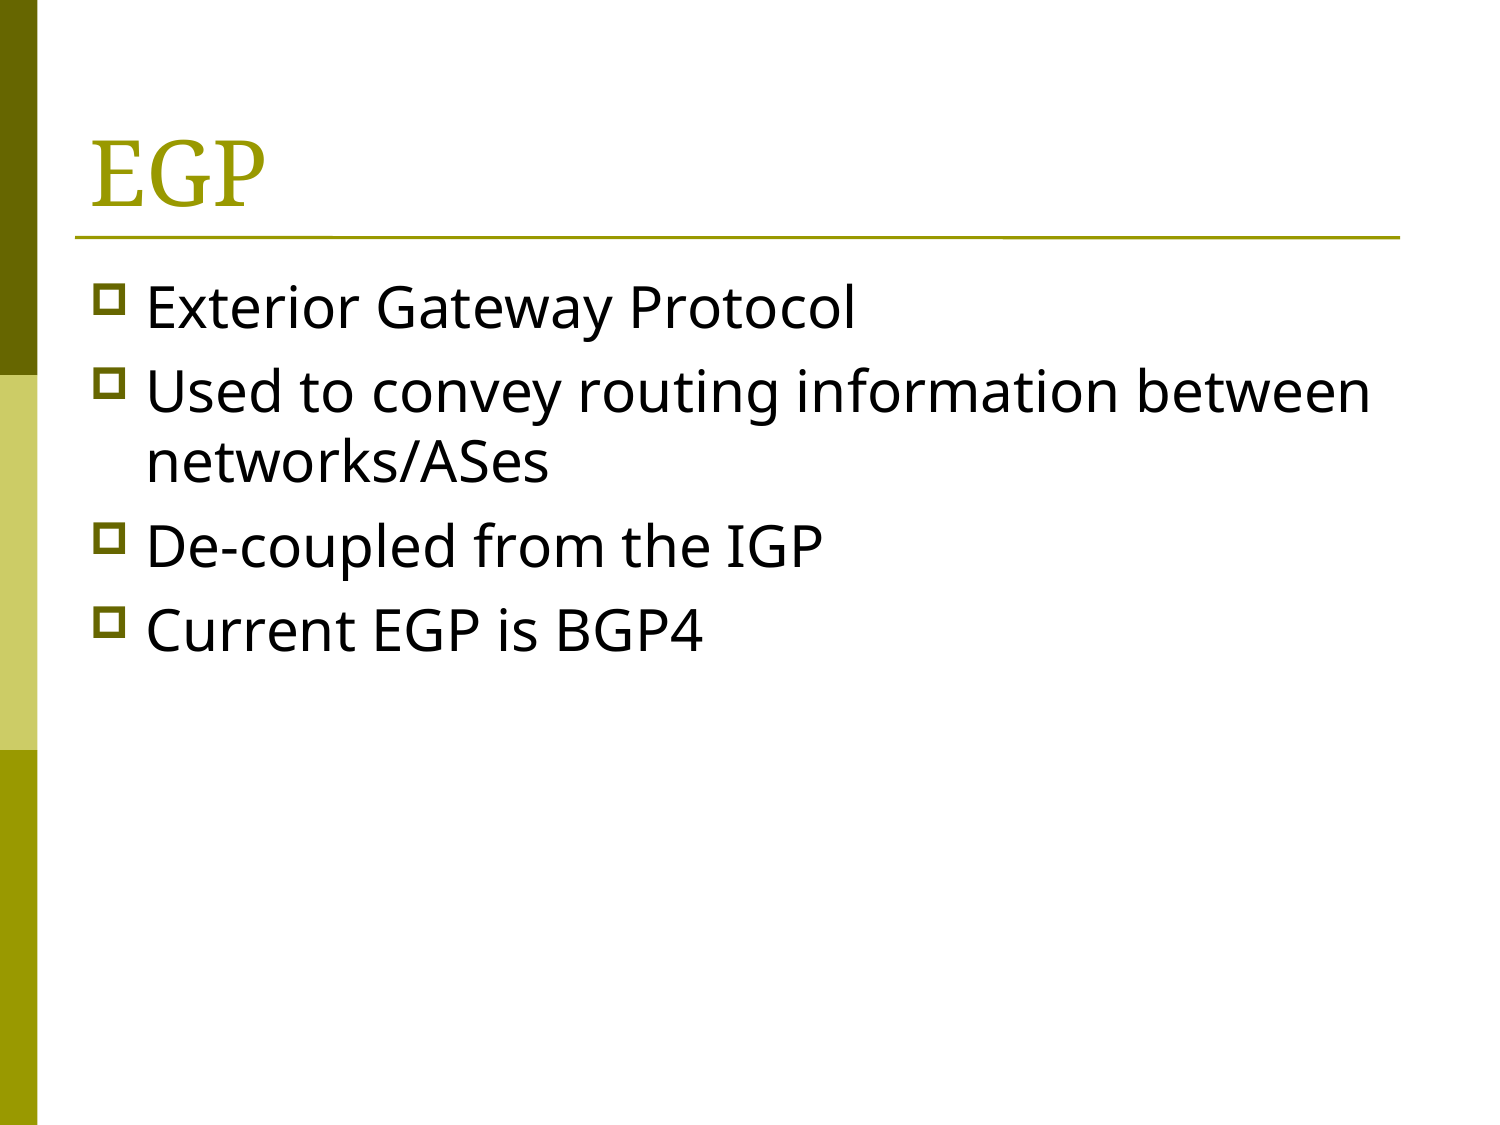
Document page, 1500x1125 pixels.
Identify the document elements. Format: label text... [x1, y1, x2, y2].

title EGP [75, 45, 1426, 233]
list Exterior Gateway Protocol Used to convey routing information between networks/ASes De-coupled from the IGP Current EGP is BGP4 [75, 262, 1426, 1006]
